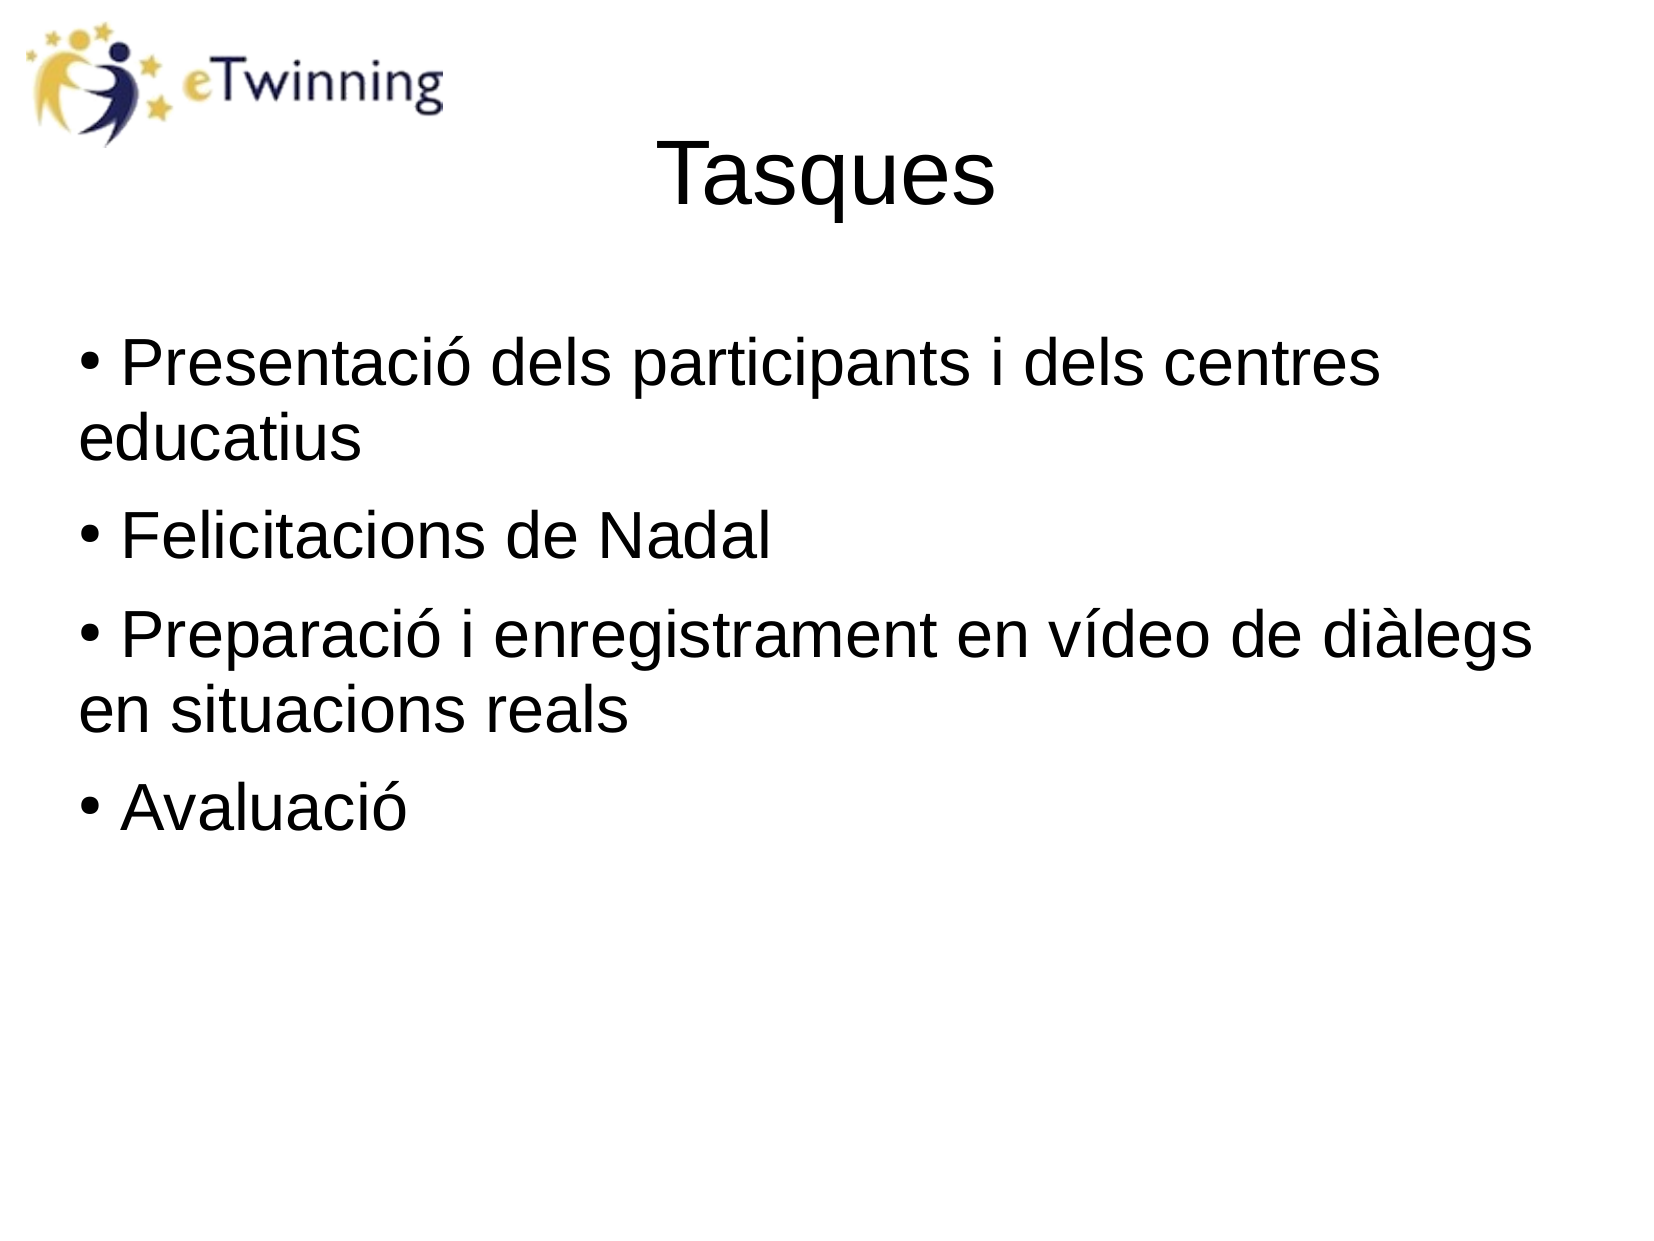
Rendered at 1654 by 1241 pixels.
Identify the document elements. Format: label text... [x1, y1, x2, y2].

picture [26, 20, 443, 148]
subtitle Presentació dels participants i dels centres educatius Felicitacions de Nadal Preparació i enregistrament en vídeo de diàlegs en situacions reals Avaluació [78, 308, 1567, 863]
title Tasques [82, 88, 1571, 257]
